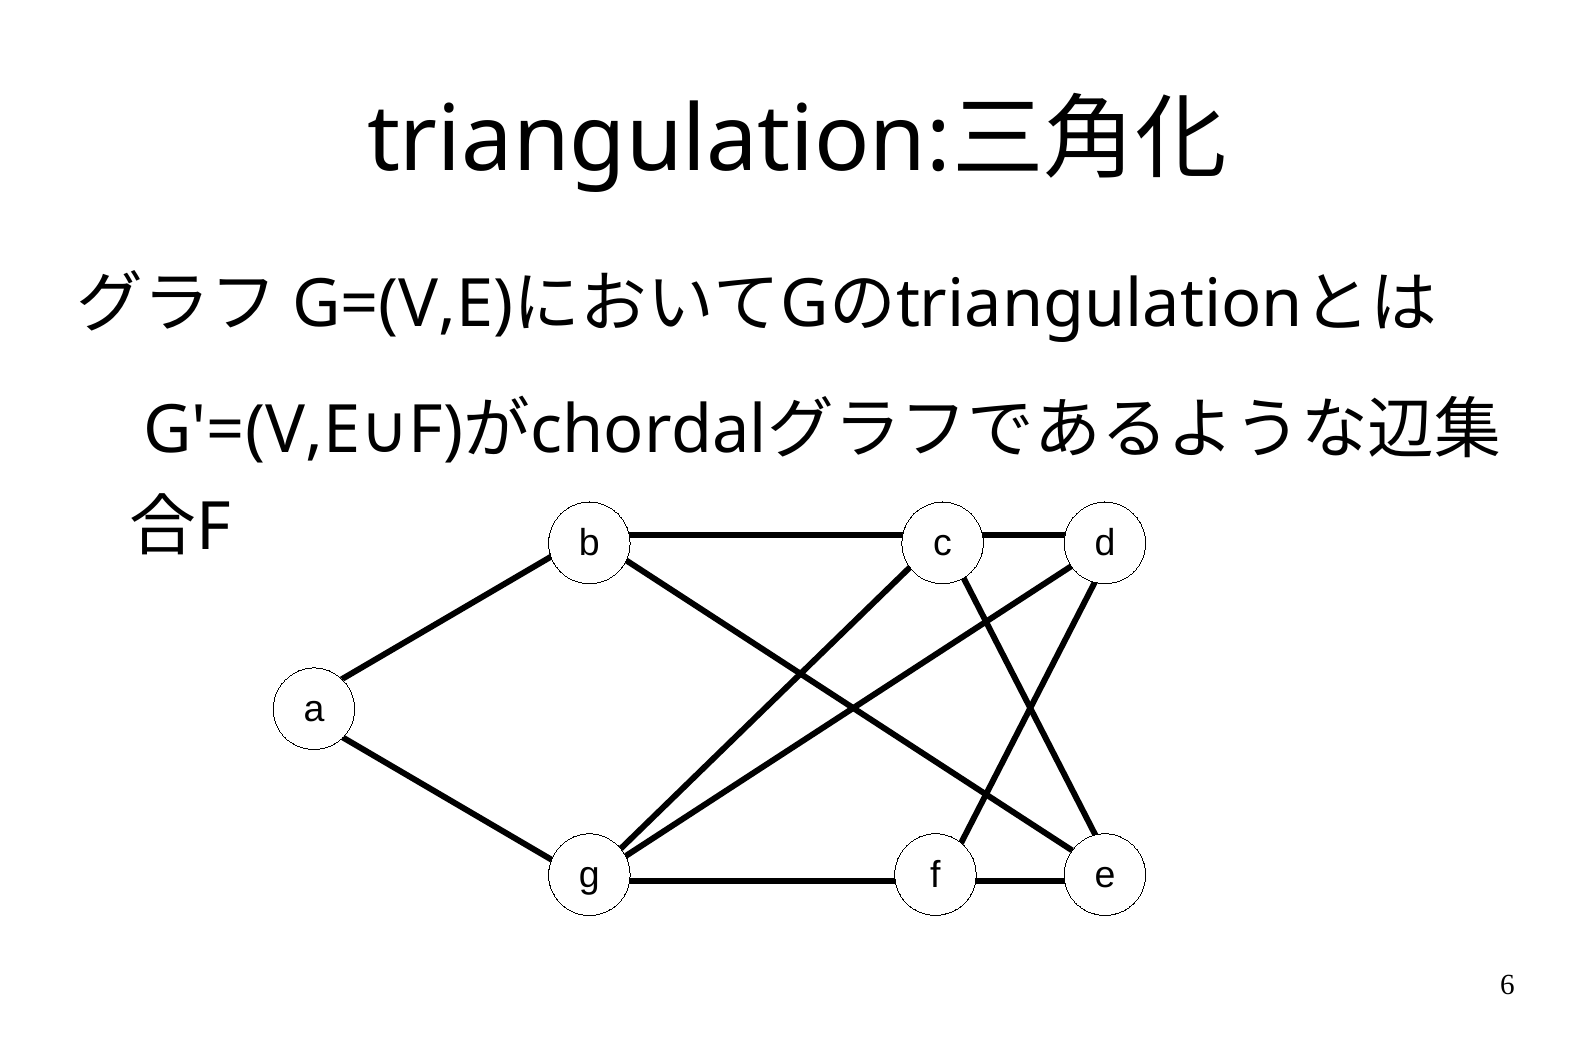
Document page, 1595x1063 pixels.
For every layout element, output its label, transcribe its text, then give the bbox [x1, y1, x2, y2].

title triangulation:三角化 [79, 42, 1515, 220]
text_box d [1064, 501, 1146, 584]
list グラフ G=(V,E)においてGのtriangulationとは G'=(V,E∪F)がchordalグラフであるような辺集合F [59, 248, 1536, 936]
text_box f [894, 833, 977, 916]
text_box b [548, 501, 631, 584]
text_box e [1064, 833, 1146, 916]
text_box a [273, 667, 355, 750]
text_box g [548, 833, 631, 916]
text_box c [901, 501, 984, 584]
